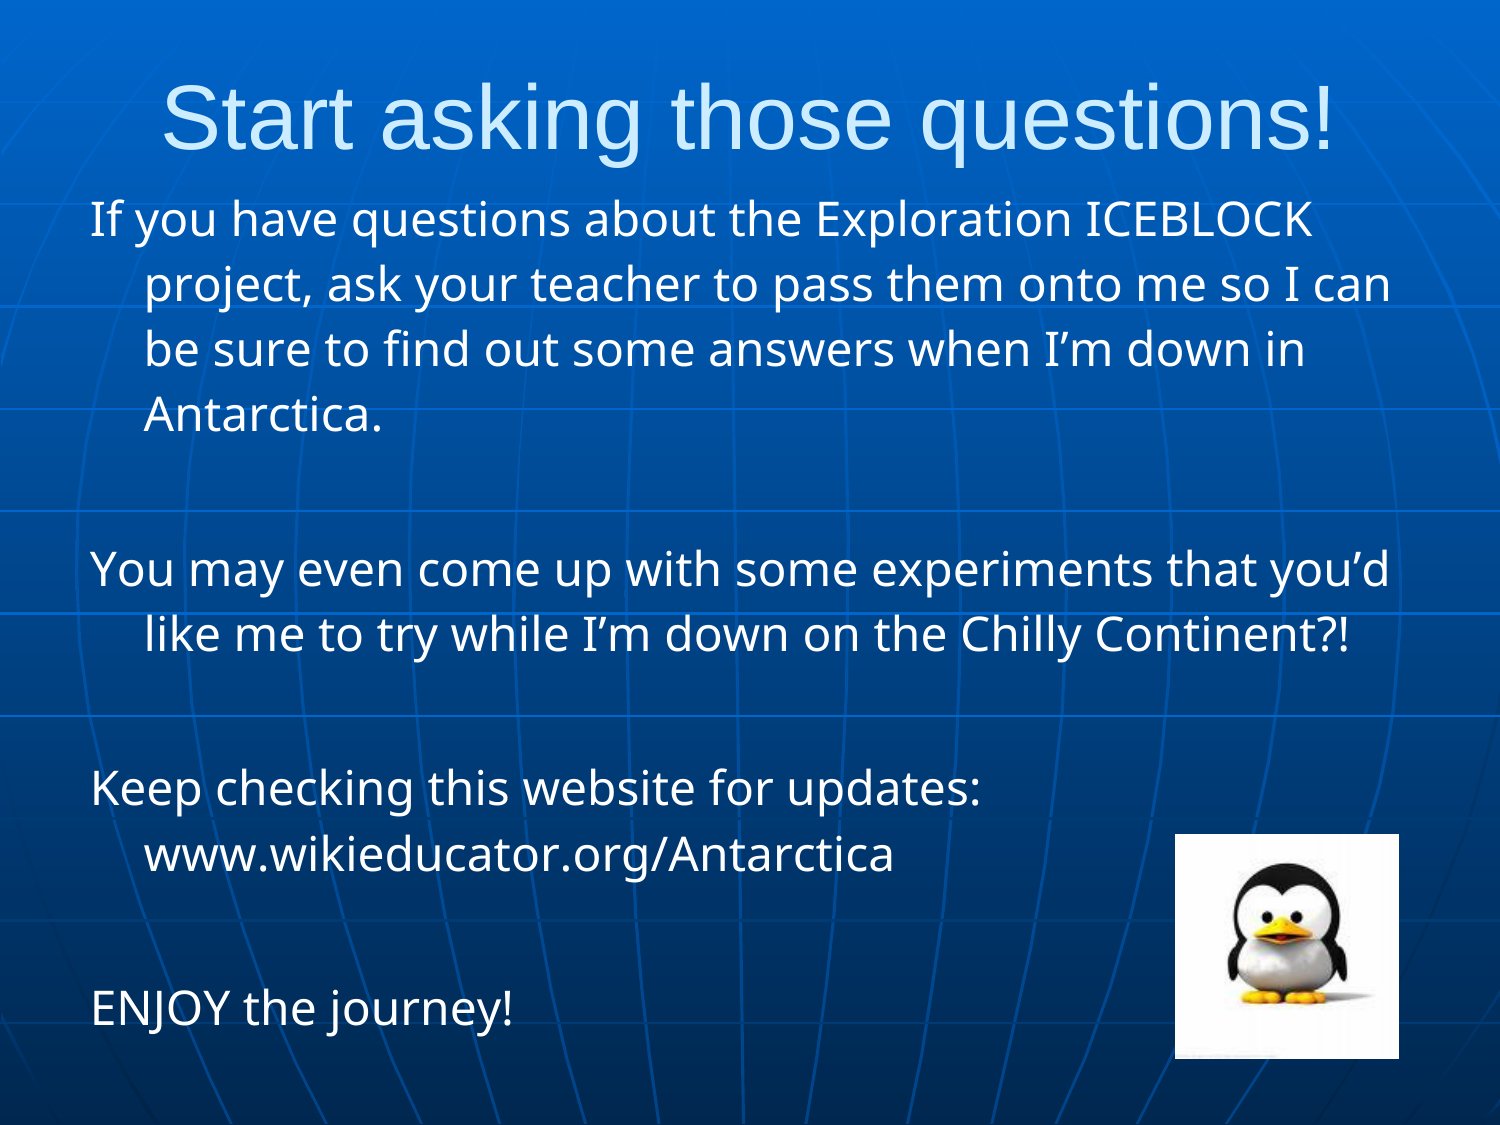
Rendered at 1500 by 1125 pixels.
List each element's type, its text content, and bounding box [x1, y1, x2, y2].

title Start asking those questions! [75, 29, 1426, 177]
text_box [1175, 834, 1399, 1059]
list If you have questions about the Exploration ICEBLOCK project, ask your teacher to pass them onto me so I can be sure to find out some answers when I’m down in Antarctica. You may even come up with some experiments that you’d like me to try while I’m down on the Chilly Continent?! Keep checking this website for updates: www.wikieducator.org/Antarctica ENJOY the journey! [75, 177, 1426, 1063]
